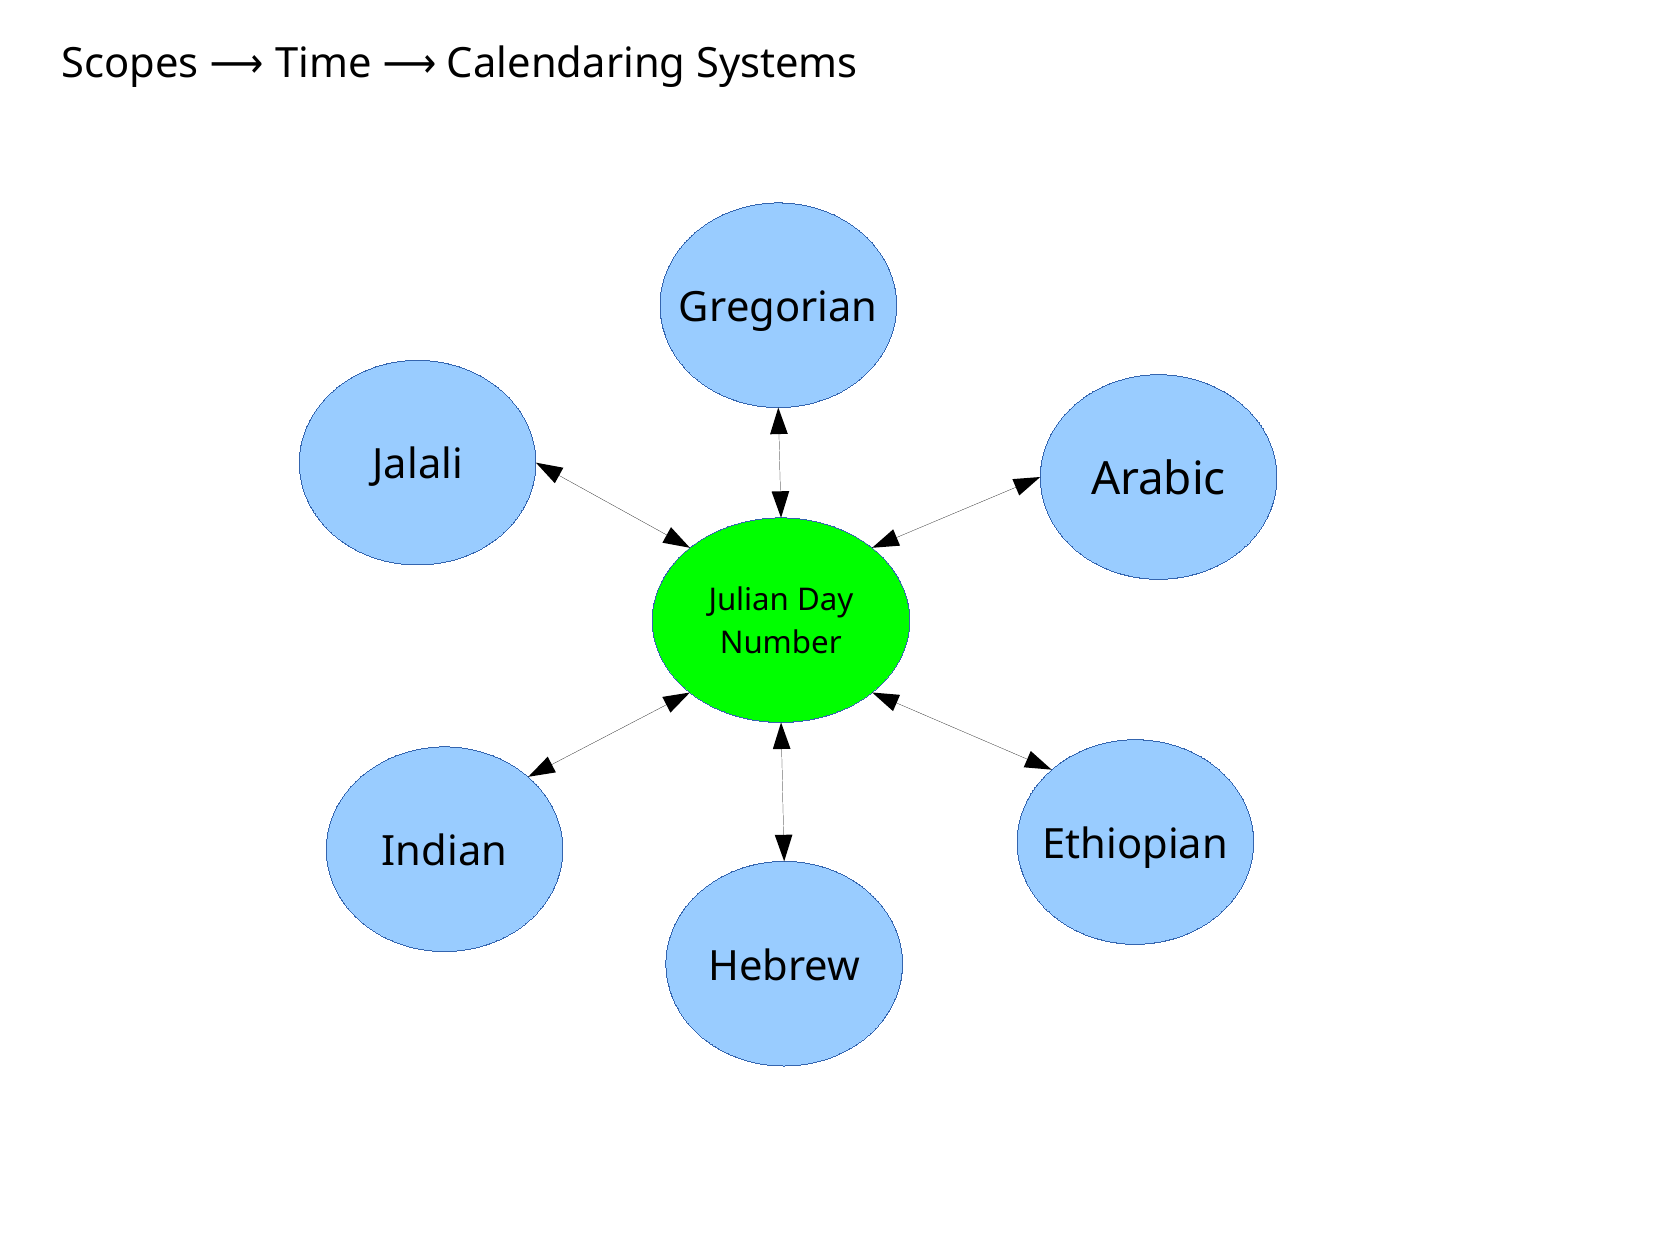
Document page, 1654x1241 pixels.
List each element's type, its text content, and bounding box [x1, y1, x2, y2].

text_box Jalali [299, 360, 536, 565]
text_box Indian [326, 746, 563, 952]
text_box Scopes ⟶ Time ⟶ Calendaring Systems [46, 25, 813, 109]
text_box Arabic [1040, 374, 1277, 580]
text_box Gregorian [660, 202, 897, 408]
text_box Julian Day Number [652, 517, 910, 723]
text_box Ethiopian [1017, 739, 1254, 945]
text_box Hebrew [665, 861, 903, 1067]
